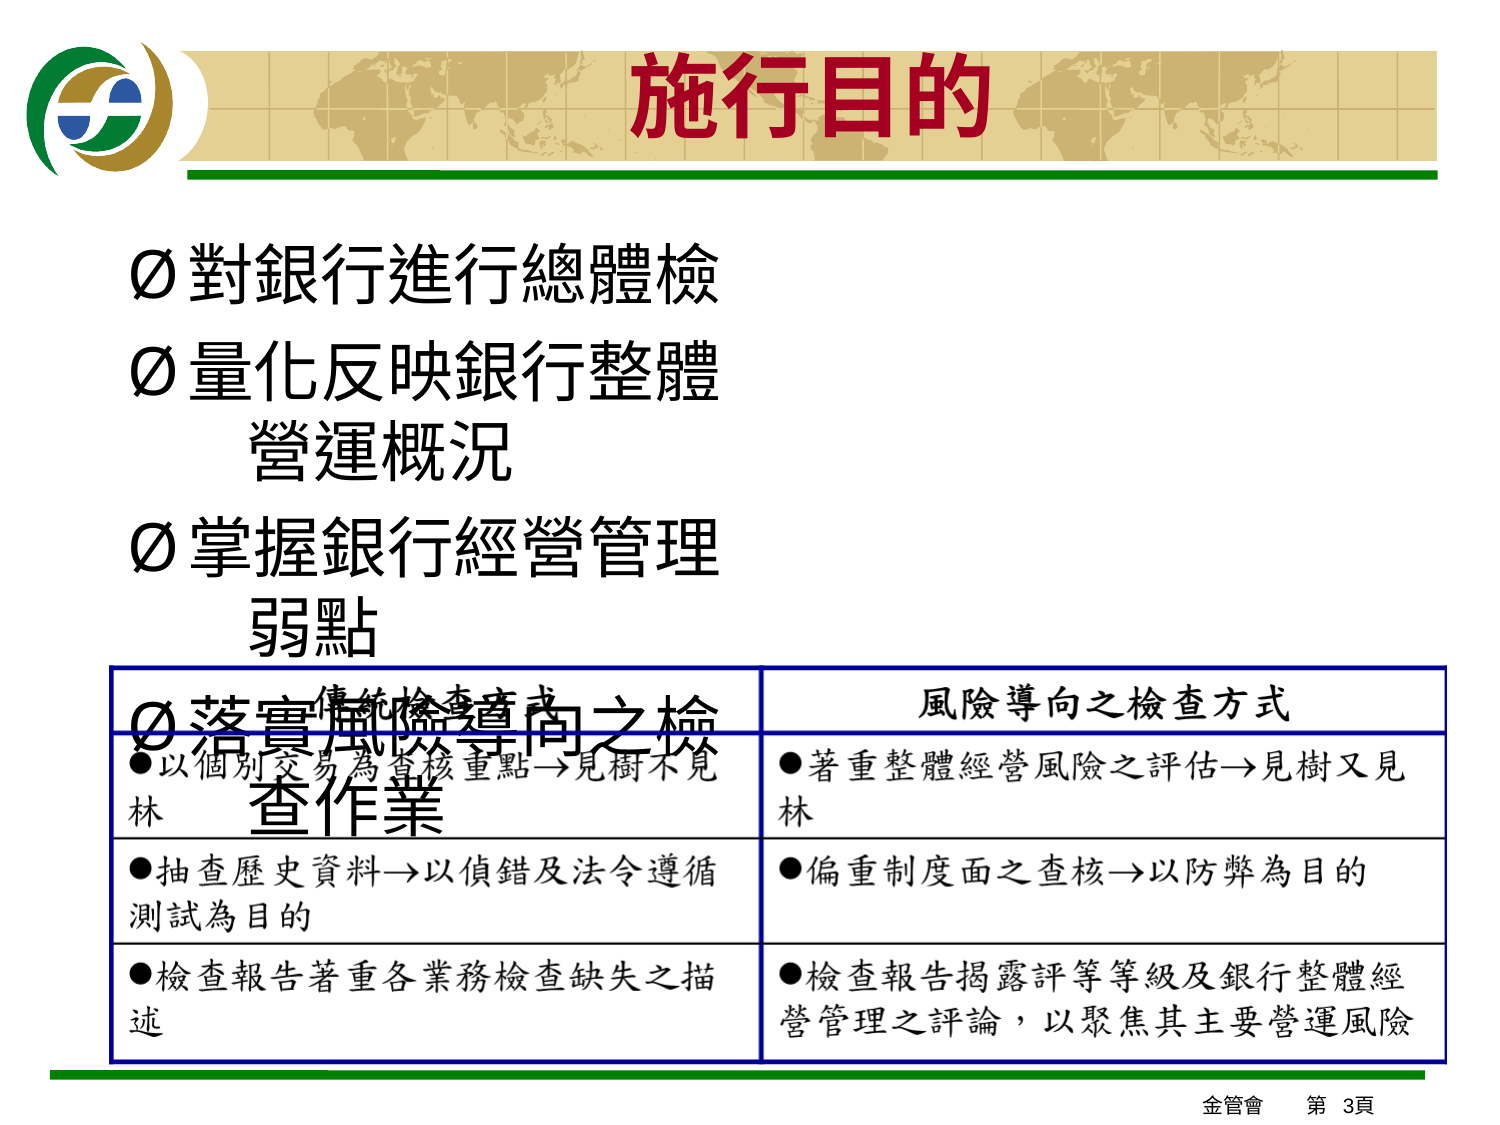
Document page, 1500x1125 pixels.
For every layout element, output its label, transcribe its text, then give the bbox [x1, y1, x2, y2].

list 對銀行進行總體檢 量化反映銀行整體營運概況 掌握銀行經營管理弱點 落實風險導向之檢查作業 [112, 224, 1388, 664]
picture [103, 664, 1447, 1067]
title 施行目的 [174, 24, 1450, 163]
